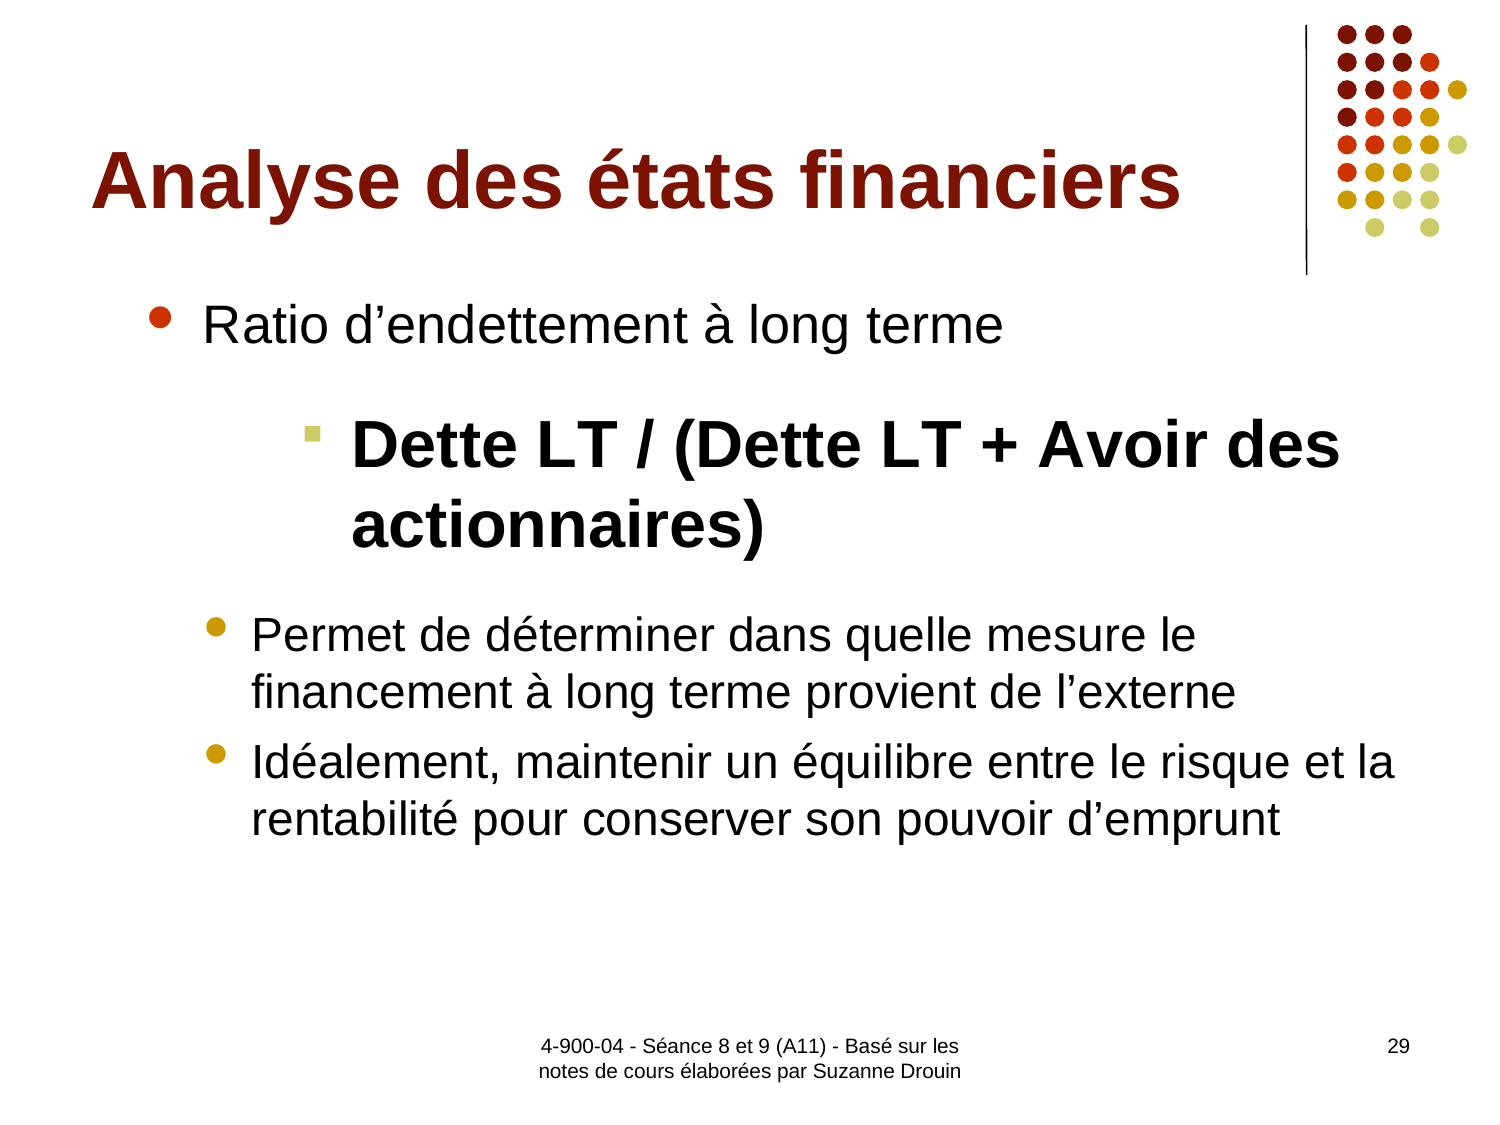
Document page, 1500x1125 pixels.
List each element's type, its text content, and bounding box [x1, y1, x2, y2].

text_box 4-900-04 - Séance 8 et 9 (A11) - Basé sur les notes de cours élaborées par Suzanne Drouin [512, 1025, 988, 1101]
text_box Ratio d’endettement à long terme Dette LT / (Dette LT + Avoir des actionnaires) Permet de déterminer dans quelle mesure le financement à long terme provient de l’externe Idéalement, maintenir un équilibre entre le risque et la rentabilité pour conserver son pouvoir d’emprunt [75, 282, 1426, 1006]
text_box Analyse des états financiers [74, 20, 1313, 233]
text_box 8 [1074, 1025, 1426, 1101]
